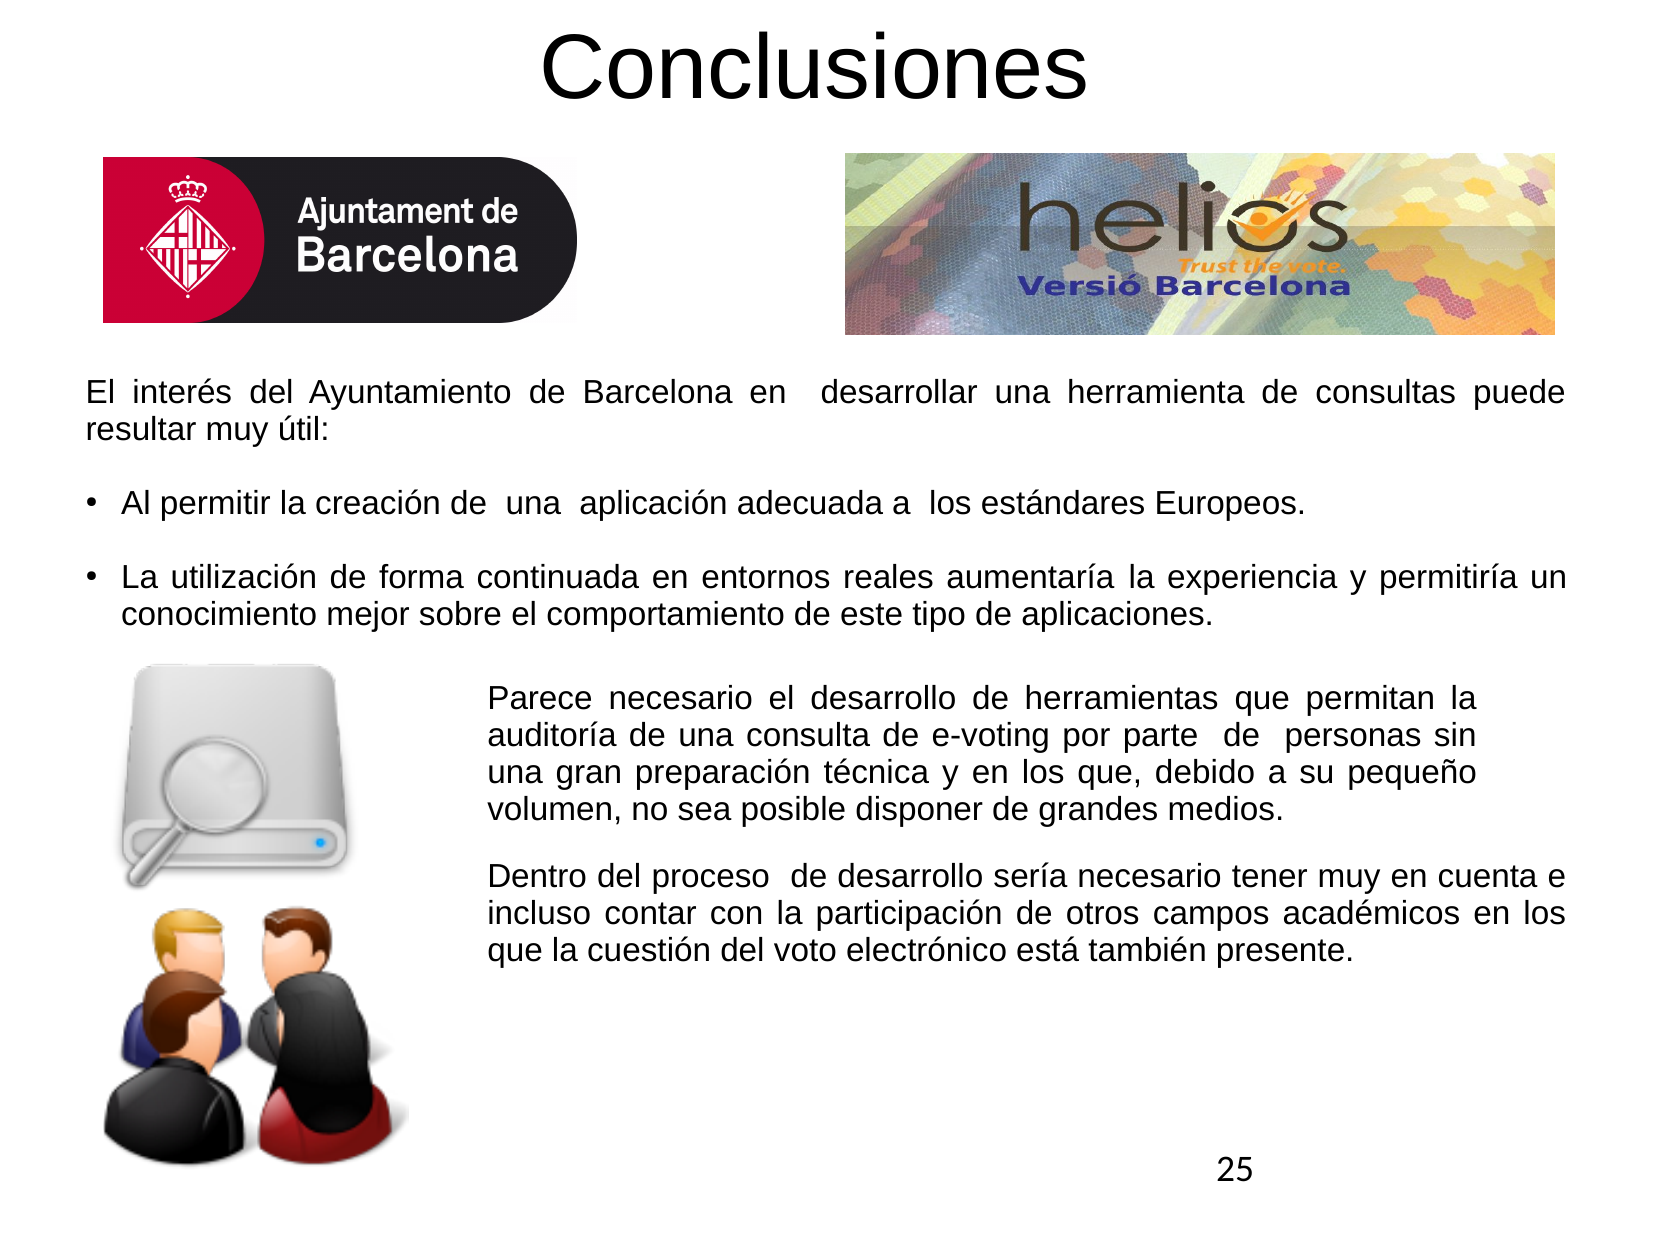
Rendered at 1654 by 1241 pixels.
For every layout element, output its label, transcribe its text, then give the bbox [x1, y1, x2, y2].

text_box Dentro del proceso de desarrollo sería necesario tener muy en cuenta e incluso contar con la participación de otros campos académicos en los que la cuestión del voto electrónico está también presente. [472, 850, 1583, 1040]
picture [89, 631, 409, 1179]
picture [845, 153, 1555, 335]
text_box El interés del Ayuntamiento de Barcelona en desarrollar una herramienta de consultas puede resultar muy útil: Al permitir la creación de una aplicación adecuada a los estándares Europeos. La utilización de forma continuada en entornos reales aumentaría la experiencia y permitiría un conocimiento mejor sobre el comportamiento de este tipo de aplicaciones. [70, 366, 1583, 650]
picture [103, 157, 577, 323]
text_box Parece necesario el desarrollo de herramientas que permitan la auditoría de una consulta de e-voting por parte de personas sin una gran preparación técnica y en los que, debido a su pequeño volumen, no sea posible disponer de grandes medios. [472, 672, 1493, 850]
title Conclusiones [70, 15, 1559, 119]
text_box <número> [1201, 1136, 1588, 1203]
